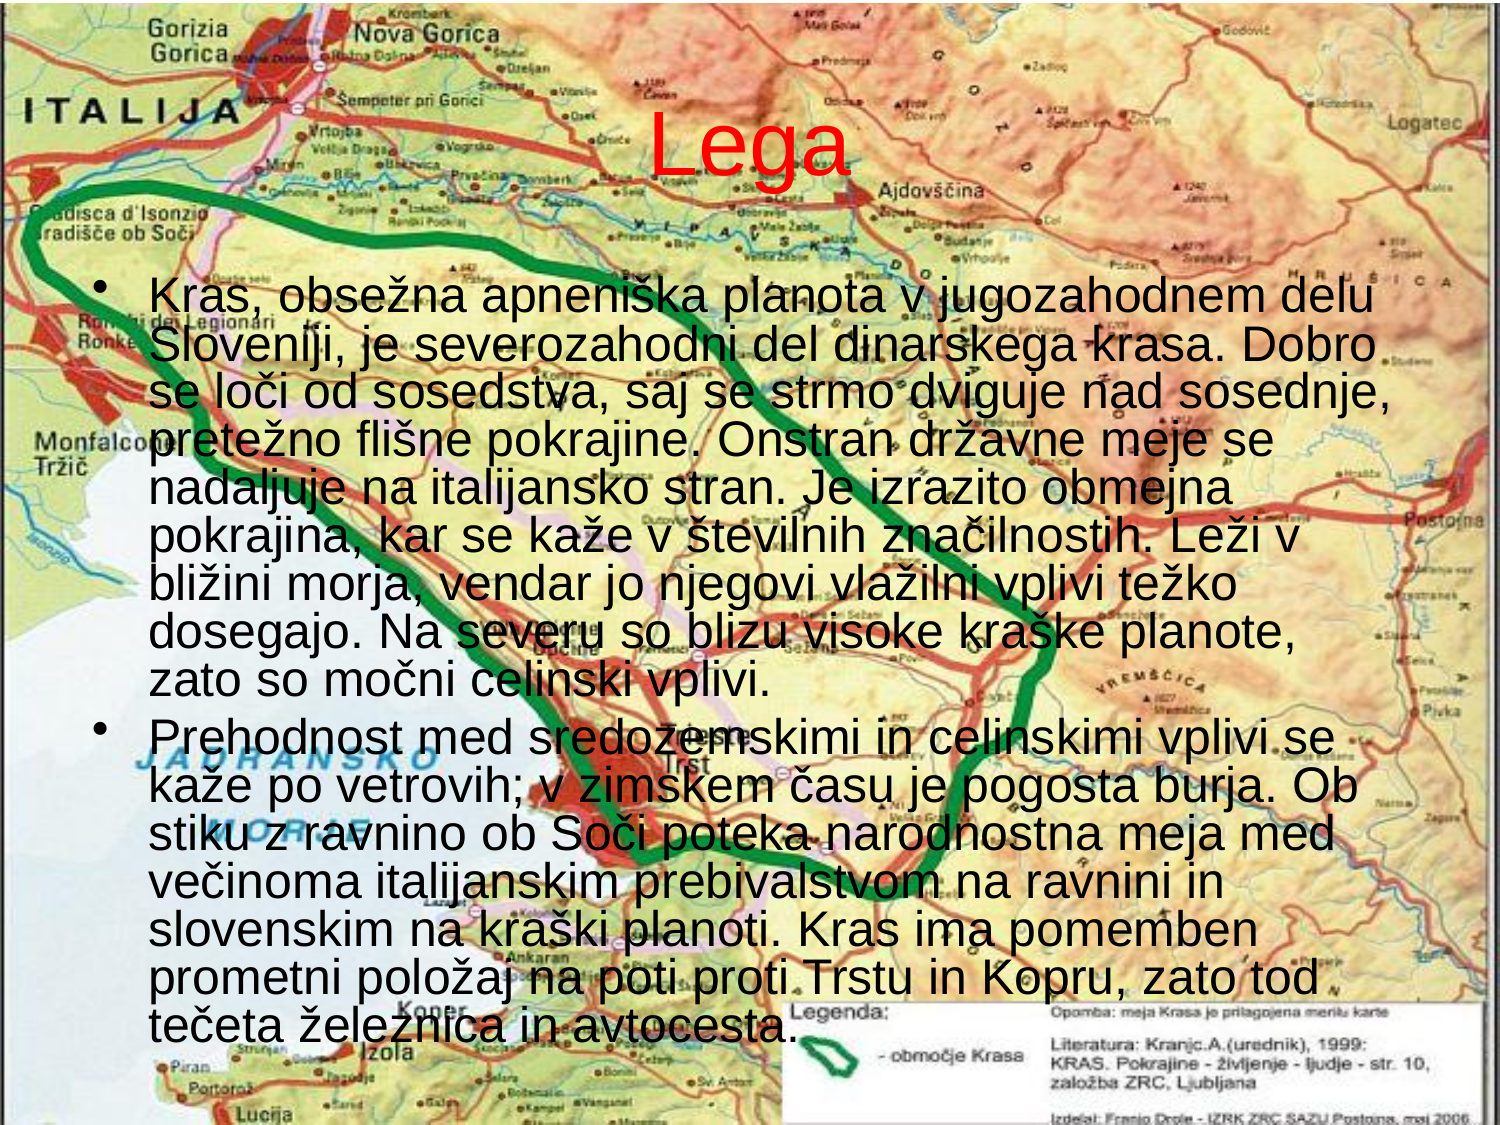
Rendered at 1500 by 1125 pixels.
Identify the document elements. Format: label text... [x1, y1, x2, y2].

picture [0, 3, 1500, 1125]
title Lega [75, 45, 1425, 233]
list Kras, obsežna apneniška planota v jugozahodnem delu Sloveniji, je severozahodni del dinarskega krasa. Dobro se loči od sosedstva, saj se strmo dviguje nad sosednje, pretežno flišne pokrajine. Onstran državne meje se nadaljuje na italijansko stran. Je izrazito obmejna pokrajina, kar se kaže v številnih značilnostih. Leži v bližini morja, vendar jo njegovi vlažilni vplivi težko dosegajo. Na severu so blizu visoke kraške planote, zato so močni celinski vplivi. Prehodnost med sredozemskimi in celinskimi vplivi se kaže po vetrovih; v zimskem času je pogosta burja. Ob stiku z ravnino ob Soči poteka narodnostna meja med večinoma italijanskim prebivalstvom na ravnini in slovenskim na kraški planoti. Kras ima pomemben prometni položaj na poti proti Trstu in Kopru, zato tod tečeta železnica in avtocesta. [76, 267, 1414, 1083]
